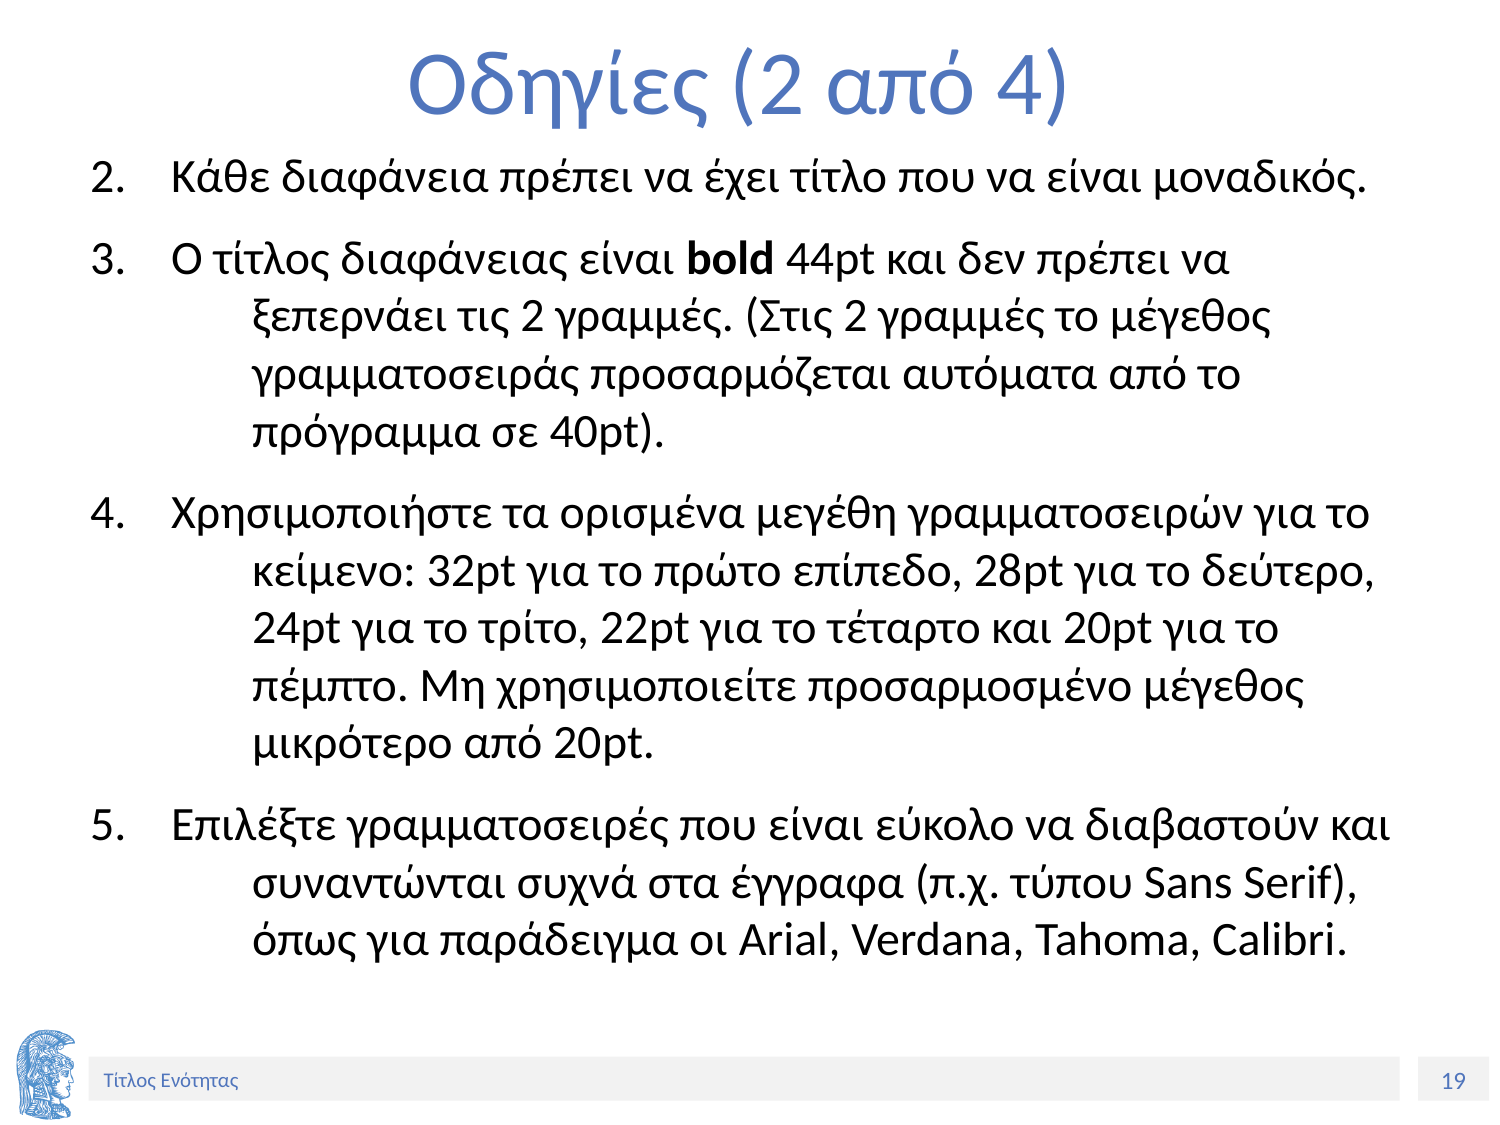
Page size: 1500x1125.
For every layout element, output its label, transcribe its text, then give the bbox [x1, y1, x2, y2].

title Οδηγίες (2 από 4) [75, 0, 1426, 137]
list Κάθε διαφάνεια πρέπει να έχει τίτλο που να είναι μοναδικός. Ο τίτλος διαφάνειας είναι bold 44pt και δεν πρέπει να ξεπερνάει τις 2 γραμμές. (Στις 2 γραμμές το μέγεθος γραμματοσειράς προσαρμόζεται αυτόματα από το πρόγραμμα σε 40pt). Χρησιμοποιήστε τα ορισμένα μεγέθη γραμματοσειρών για το κείμενο: 32pt για το πρώτο επίπεδο, 28pt για το δεύτερο, 24pt για το τρίτο, 22pt για το τέταρτο και 20pt για το πέμπτο. Μη χρησιμοποιείτε προσαρμοσμένο μέγεθος μικρότερο από 20pt. Επιλέξτε γραμματοσειρές που είναι εύκολο να διαβαστούν και συναντώνται συχνά στα έγγραφα (π.χ. τύπου Sans Serif), όπως για παράδειγμα οι Arial, Verdana, Tahoma, Calibri. [75, 137, 1426, 1066]
picture [9, 1026, 81, 1120]
